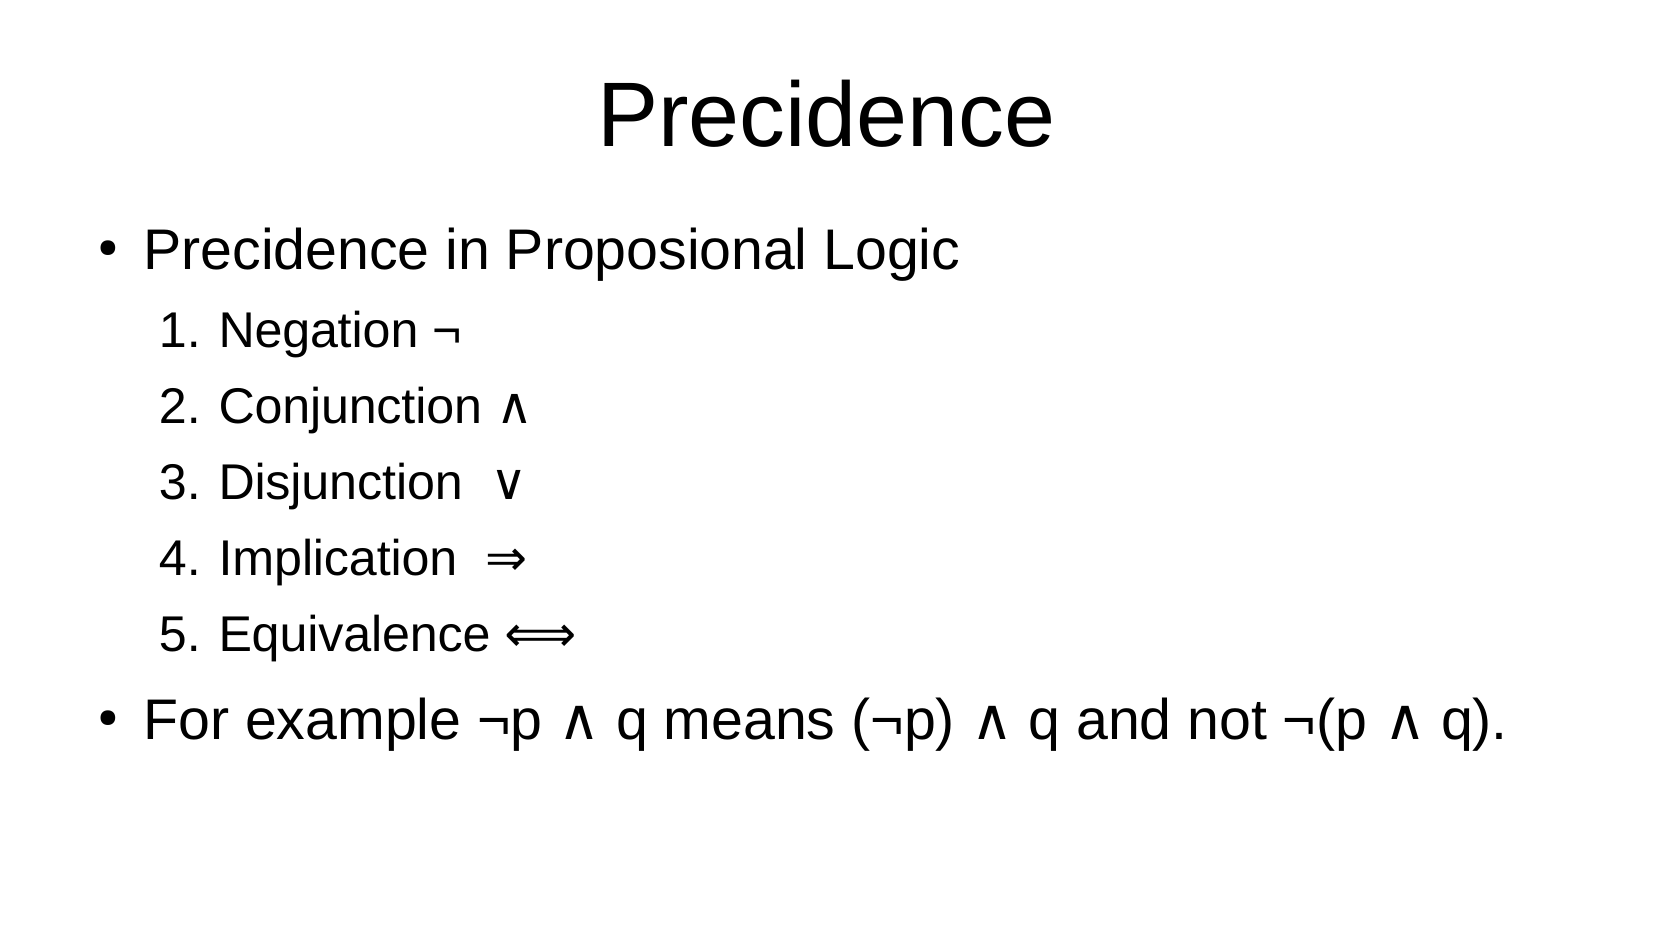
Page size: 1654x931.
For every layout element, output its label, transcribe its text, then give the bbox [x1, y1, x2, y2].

title Precidence [82, 37, 1571, 193]
list Precidence in Proposional Logic Negation ¬ Conjunction ∧ Disjunction ∨ Implication ⇒ Equivalence ⟺ For example ¬p ∧ q means (¬p) ∧ q and not ¬(p ∧ q). [82, 217, 1571, 758]
